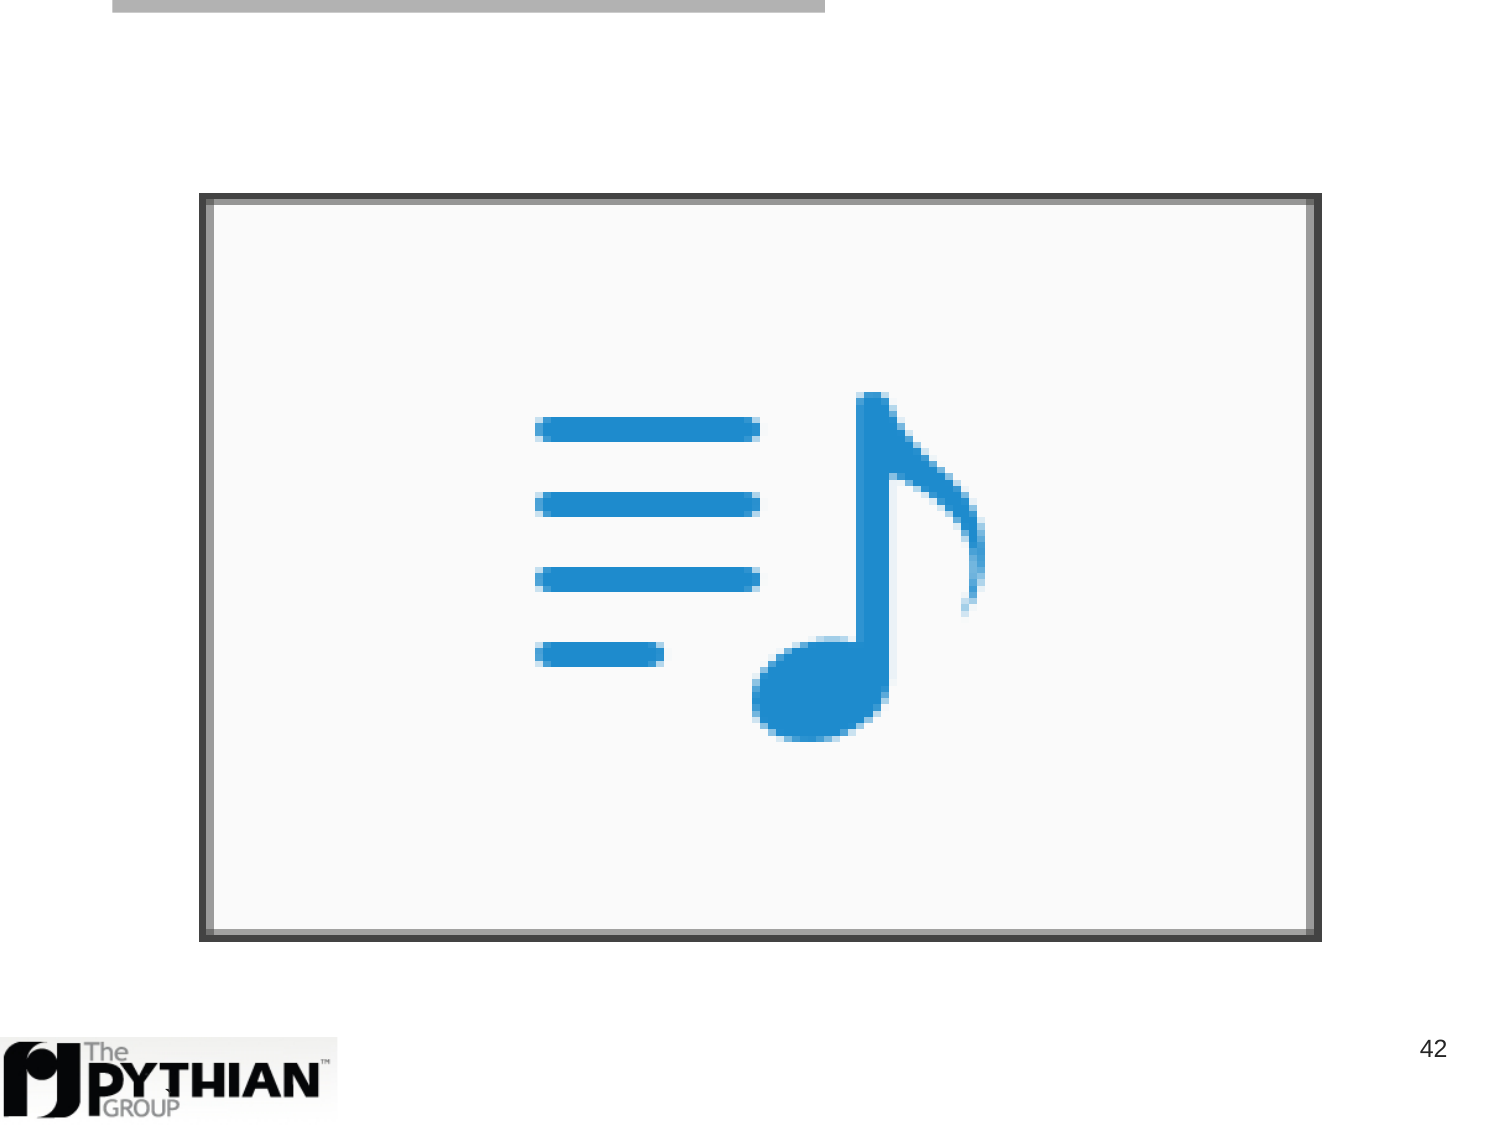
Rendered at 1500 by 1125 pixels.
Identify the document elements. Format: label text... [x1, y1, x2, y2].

picture [0, 1037, 338, 1125]
text_box <number> [1112, 1024, 1463, 1103]
text_box [198, 192, 1324, 943]
